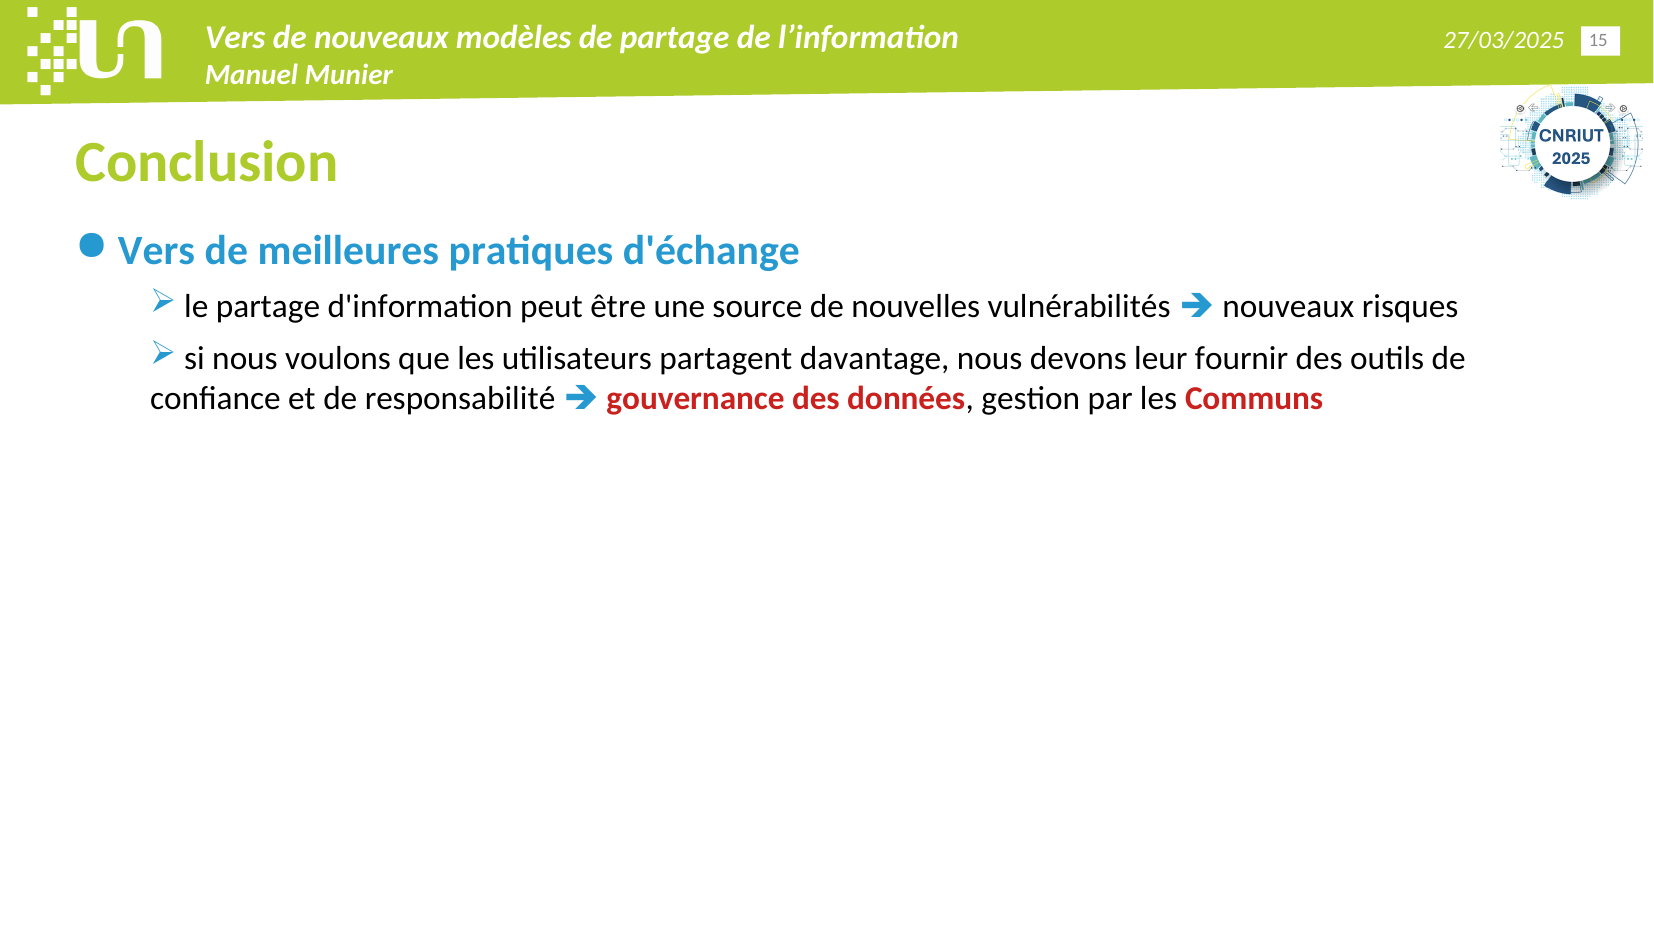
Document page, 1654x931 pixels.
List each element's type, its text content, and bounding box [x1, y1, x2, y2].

text_box Vers de nouveaux modèles de partage de l’information Manuel Munier [190, 7, 1187, 99]
text_box 27/03/2025 [1175, 16, 1580, 62]
text_box [0, 0, 1654, 105]
picture [20, 0, 167, 101]
text_box Conclusion Vers de meilleures pratiques d'échange le partage d'information peut être une source de nouvelles vulnérabilités ➔ nouveaux risques si nous voulons que les utilisateurs partagent davantage, nous devons leur fournir des outils de confiance et de responsabilité ➔ gouvernance des données, gestion par les Communs [60, 115, 1602, 424]
picture [1500, 84, 1643, 201]
text_box <numéro> [1236, 14, 1623, 65]
